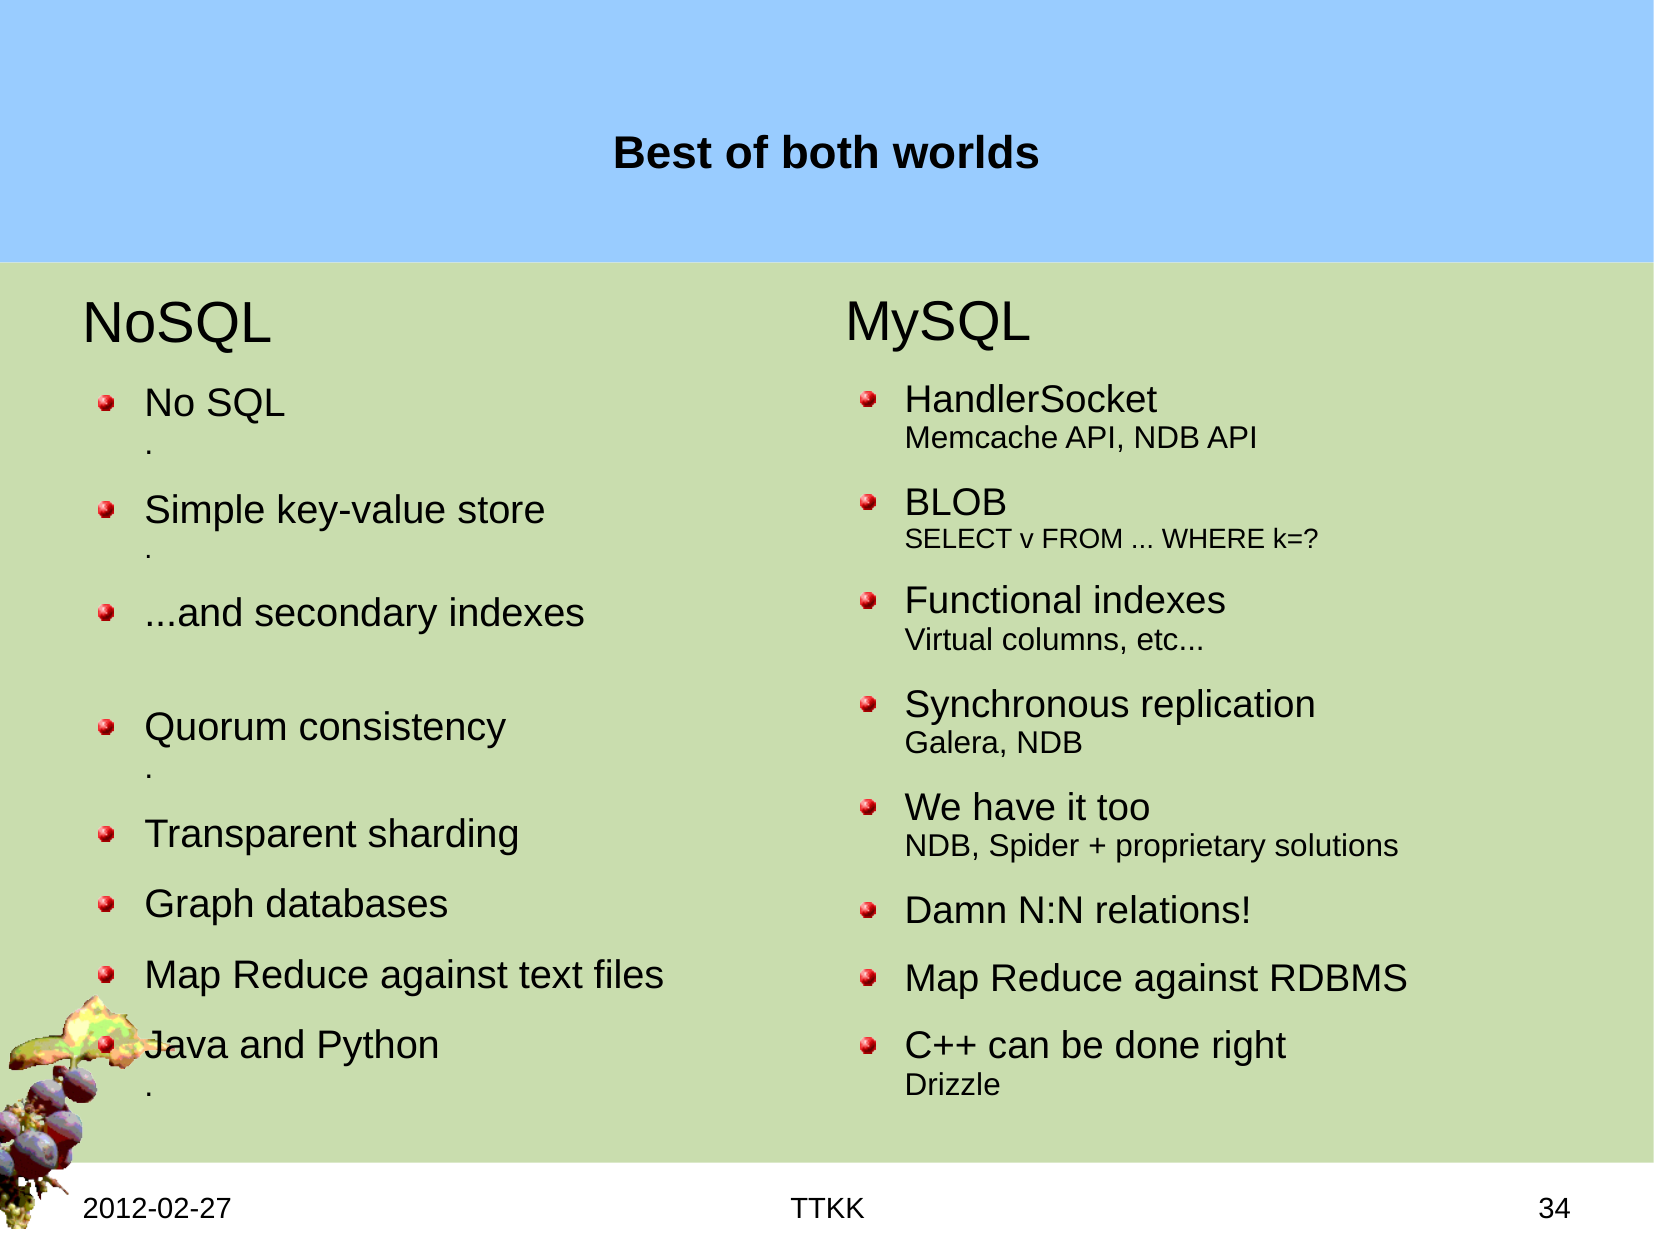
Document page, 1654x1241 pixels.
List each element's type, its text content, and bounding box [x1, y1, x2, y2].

list NoSQL No SQL . Simple key-value store . ...and secondary indexes Quorum consistency . Transparent sharding Graph databases Map Reduce against text files Java and Python . [82, 290, 809, 1109]
title Best of both worlds [82, 49, 1571, 257]
list MySQL HandlerSocket Memcache API, NDB API BLOB SELECT v FROM ... WHERE k=? Functional indexes Virtual columns, etc... Synchronous replication Galera, NDB We have it too NDB, Spider + proprietary solutions Damn N:N relations! Map Reduce against RDBMS C++ can be done right Drizzle [845, 290, 1572, 1109]
picture [0, 990, 188, 1229]
